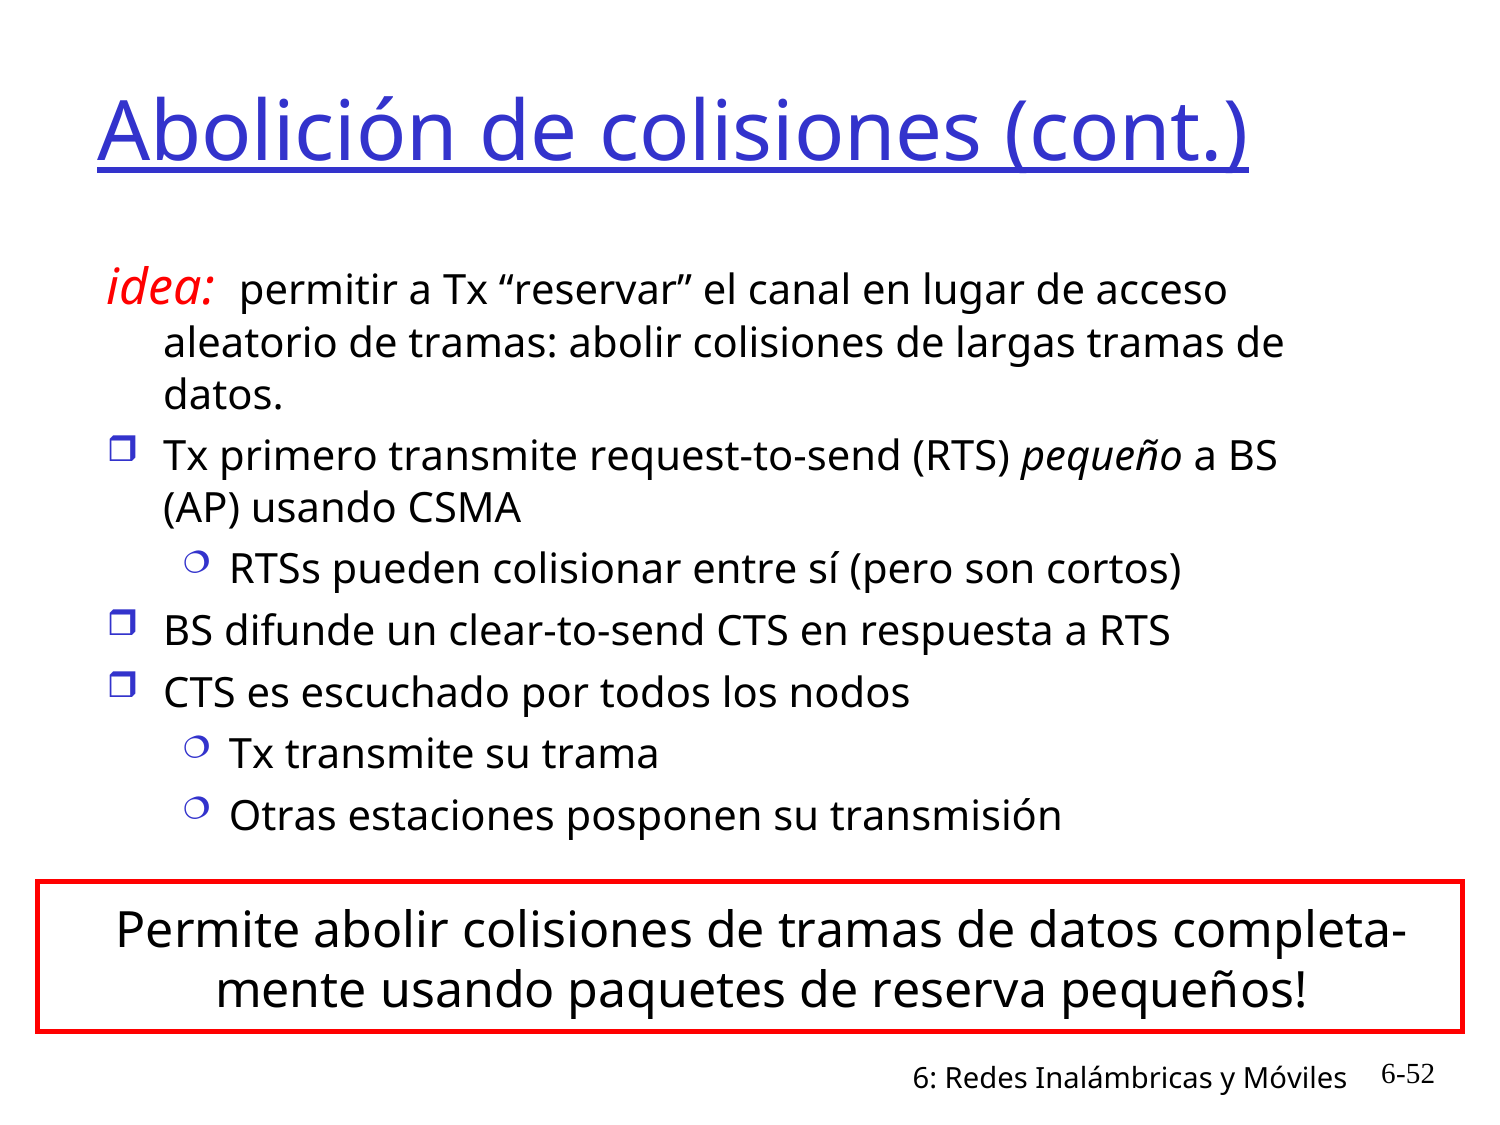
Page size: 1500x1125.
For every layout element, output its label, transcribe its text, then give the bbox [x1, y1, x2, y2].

text_box Permite abolir colisiones de tramas de datos completa- mente usando paquetes de reserva pequeños! [100, 890, 1423, 1026]
title Abolición de colisiones (cont.) [82, 34, 1456, 223]
list idea: permitir a Tx “reservar” el canal en lugar de acceso aleatorio de tramas: abolir colisiones de largas tramas de datos. Tx primero transmite request-to-send (RTS) pequeño a BS (AP) usando CSMA RTSs pueden colisionar entre sí (pero son cortos) BS difunde un clear-to-send CTS en respuesta a RTS CTS es escuchado por todos los nodos Tx transmite su trama Otras estaciones posponen su transmisión [92, 247, 1368, 841]
